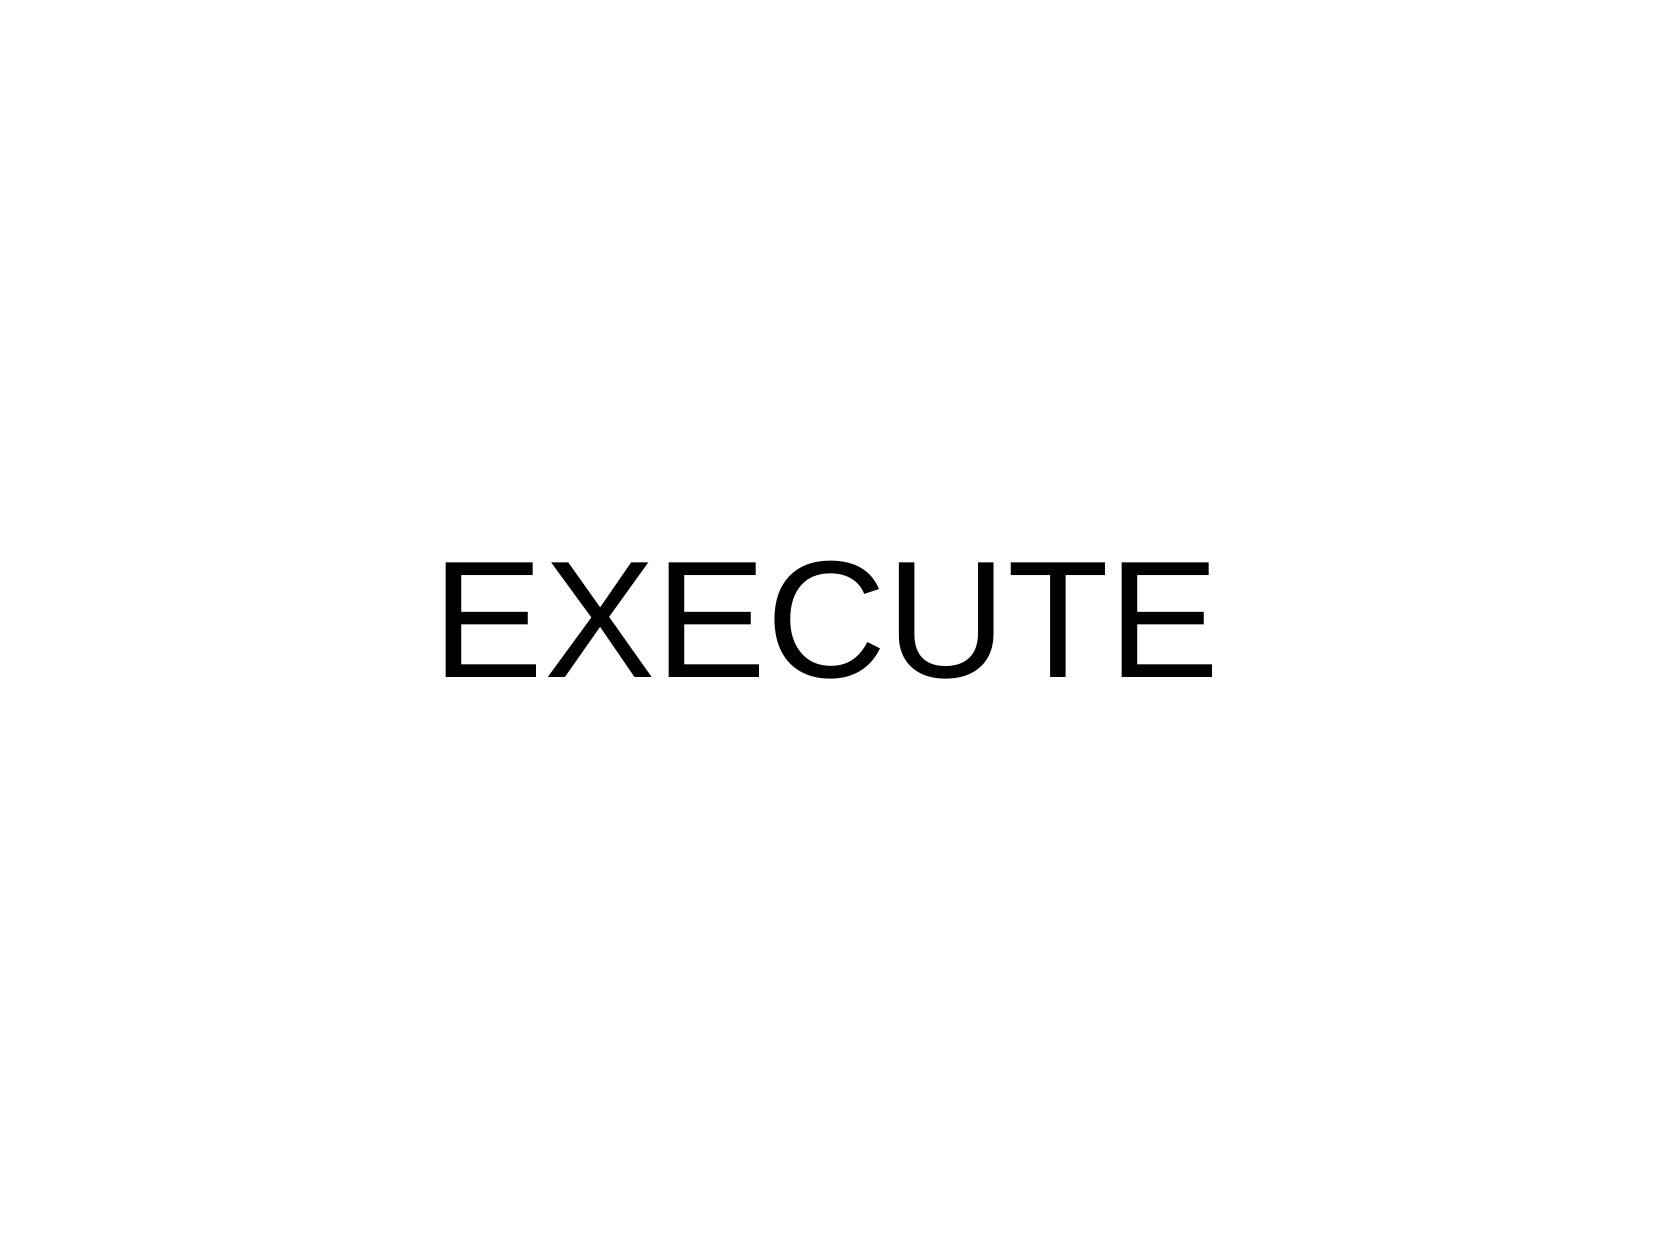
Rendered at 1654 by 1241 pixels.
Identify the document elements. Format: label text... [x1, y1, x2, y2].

title EXECUTE [0, 516, 1654, 724]
